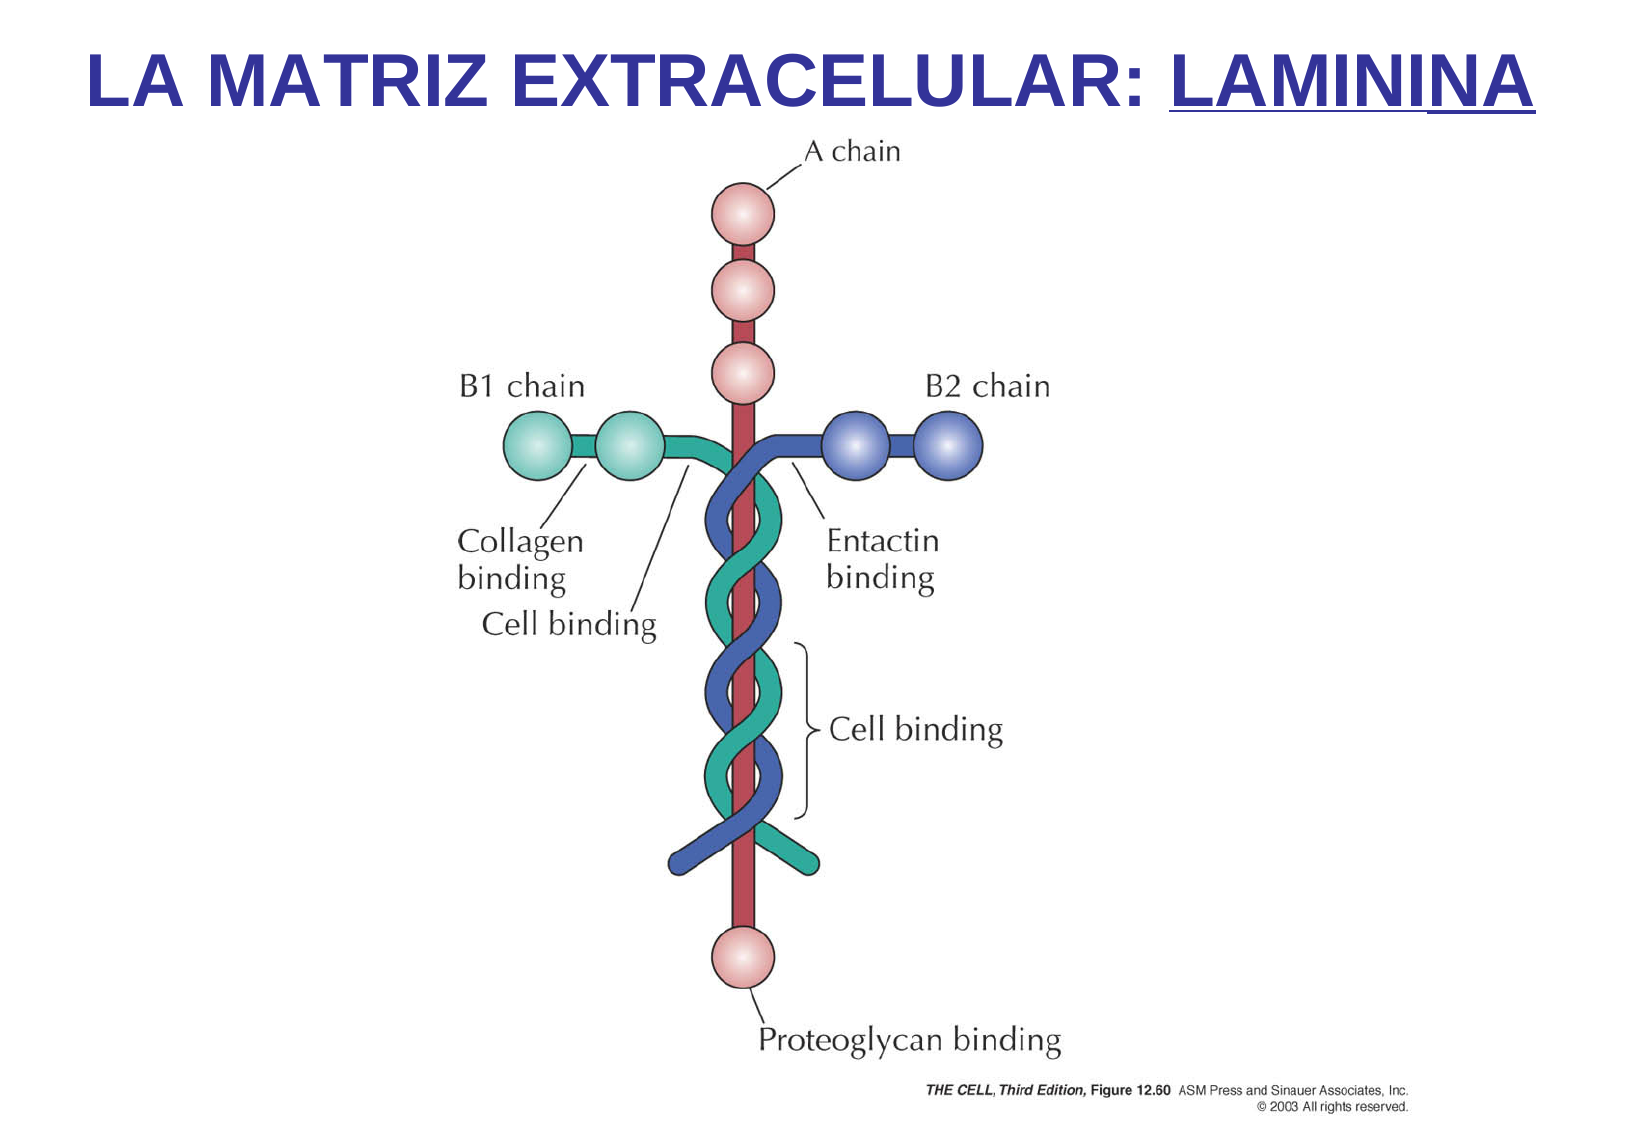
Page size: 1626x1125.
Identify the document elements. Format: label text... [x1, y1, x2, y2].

text_box LA MATRIZ EXTRACELULAR: LAMININA [48, 23, 1573, 129]
picture [77, 112, 1427, 1125]
